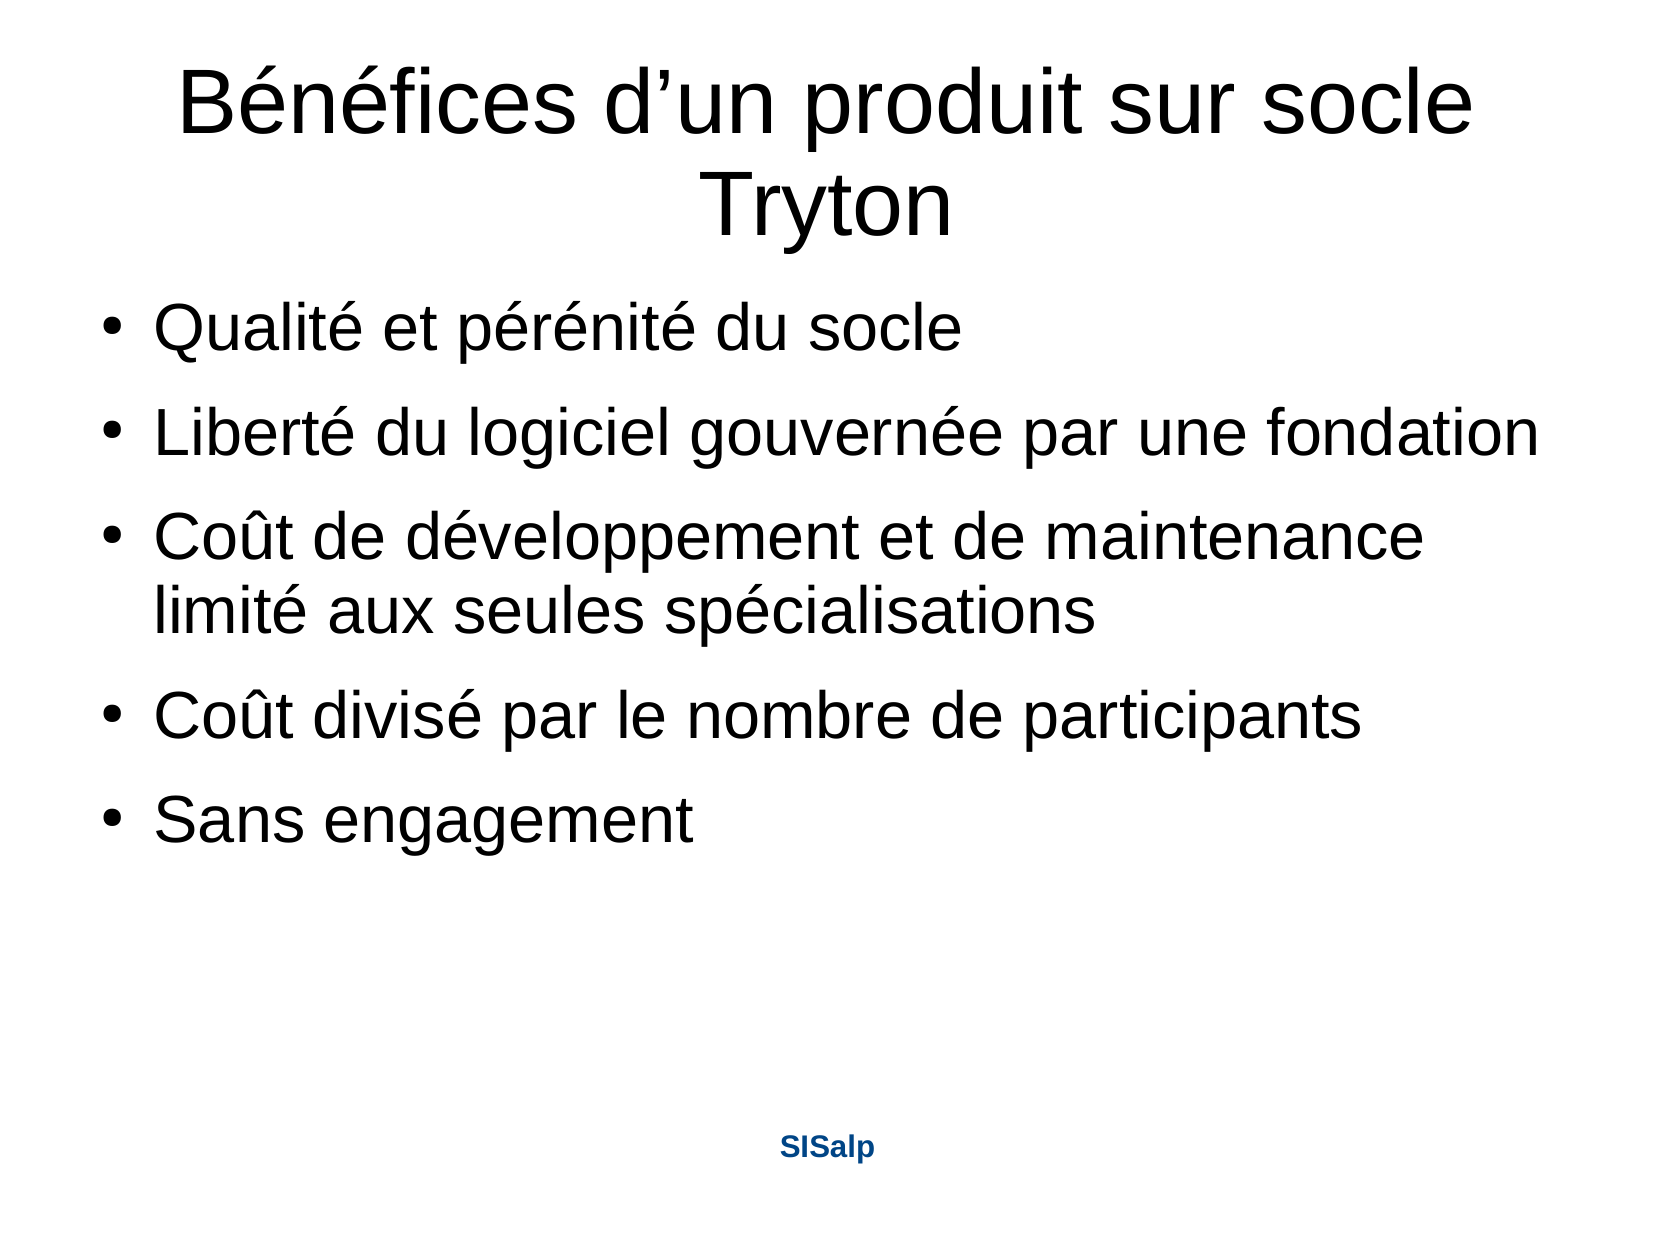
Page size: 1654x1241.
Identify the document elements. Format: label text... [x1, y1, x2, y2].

list Qualité et pérénité du socle Liberté du logiciel gouvernée par une fondation Coût de développement et de maintenance limité aux seules spécialisations Coût divisé par le nombre de participants Sans engagement [82, 290, 1571, 1010]
title Bénéfices d’un produit sur socle Tryton [82, 49, 1571, 257]
